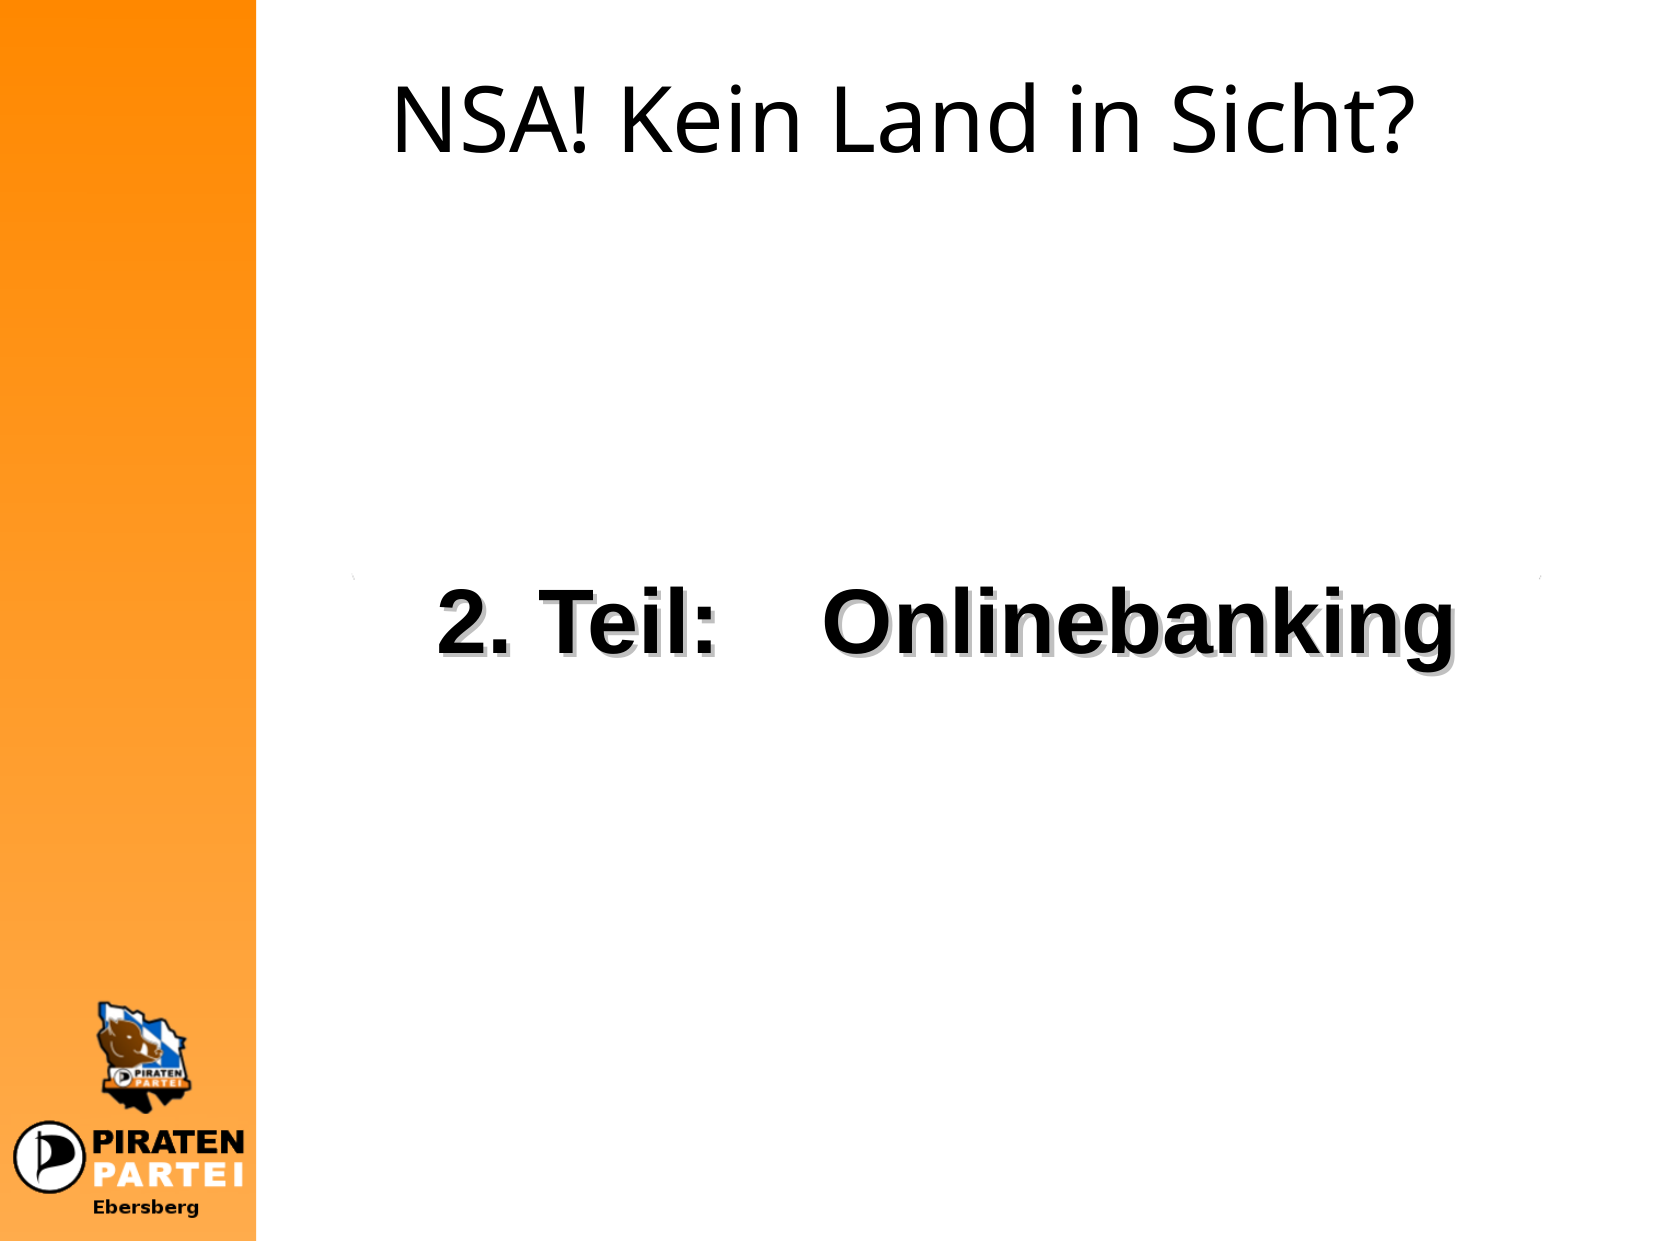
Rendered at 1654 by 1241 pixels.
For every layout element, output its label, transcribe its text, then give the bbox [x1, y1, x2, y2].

title NSA! Kein Land in Sicht? [159, 13, 1648, 222]
picture [0, 0, 1654, 1241]
subtitle 2. Teil: Onlinebanking [312, 360, 1583, 762]
